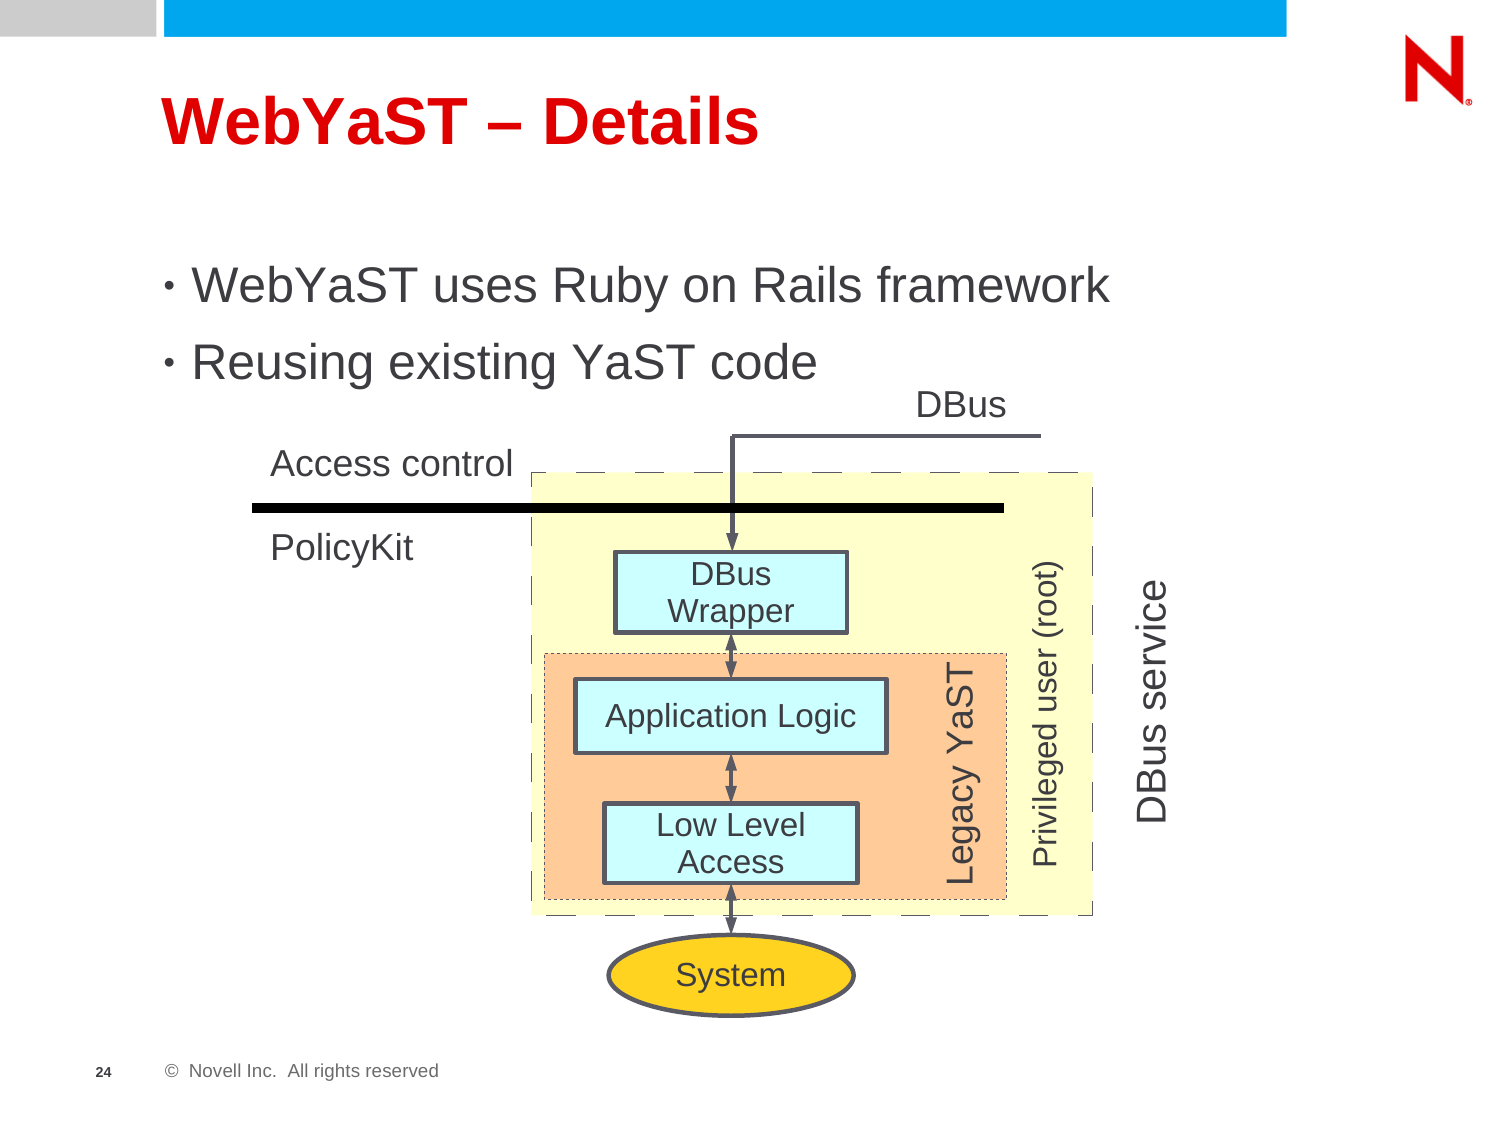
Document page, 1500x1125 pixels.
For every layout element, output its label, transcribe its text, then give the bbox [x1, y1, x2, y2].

text_box Access control PolicyKit [270, 442, 514, 569]
text_box DBus [915, 383, 1007, 456]
text_box Privileged user (root) [1026, 559, 1064, 869]
text_box [732, 472, 1093, 916]
text_box DBus service [1127, 579, 1175, 826]
title WebYaST – Details [161, 41, 1383, 205]
list WebYaST uses Ruby on Rails framework Reusing existing YaST code [163, 254, 1404, 986]
text_box [531, 472, 730, 503]
text_box Application Logic [575, 679, 887, 753]
text_box Low Level Access [604, 803, 858, 883]
text_box DBus Wrapper [615, 551, 847, 633]
picture [1403, 32, 1473, 107]
text_box System [608, 934, 854, 1016]
text_box Legacy YaST [938, 662, 981, 887]
text_box [531, 513, 731, 916]
